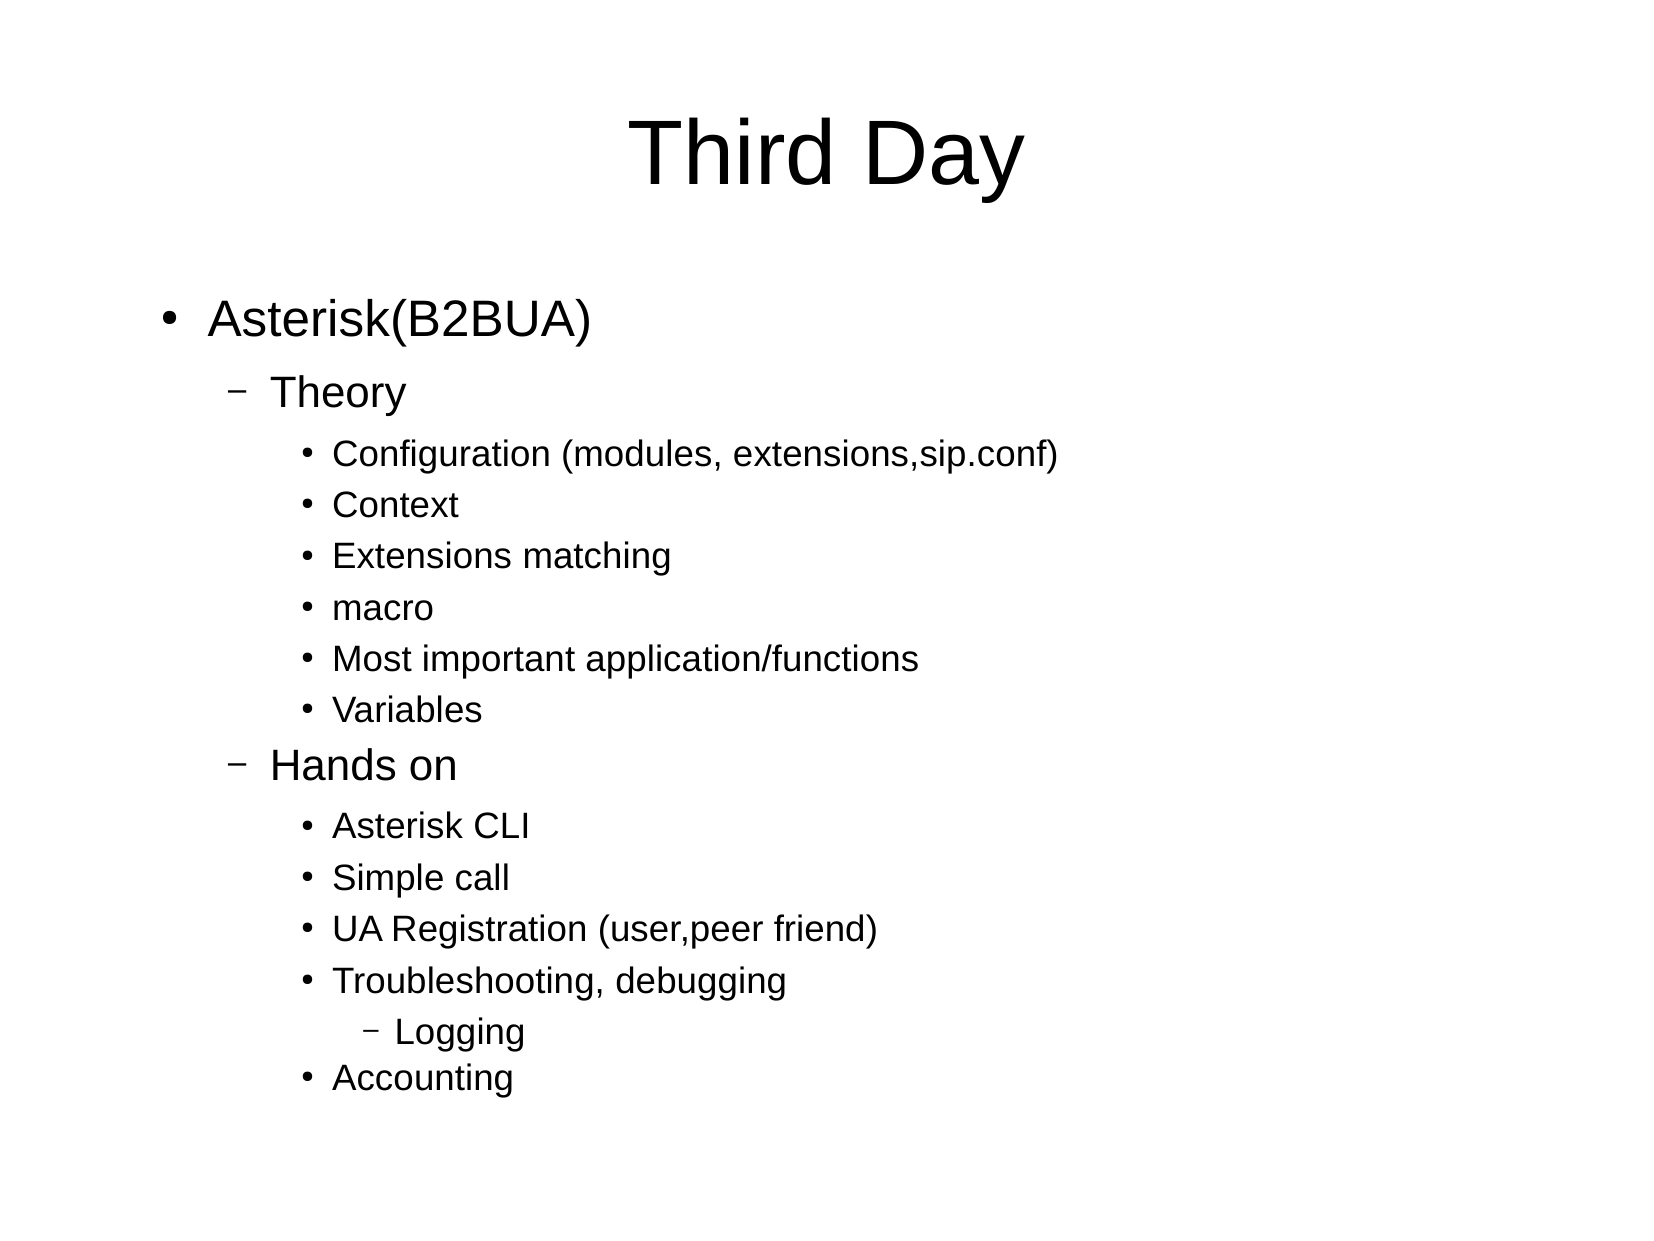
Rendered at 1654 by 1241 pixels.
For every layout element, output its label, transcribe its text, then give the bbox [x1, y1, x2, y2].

list Asterisk(B2BUA) Theory Configuration (modules, extensions,sip.conf) Context Extensions matching macro Most important application/functions Variables Hands on Asterisk CLI Simple call UA Registration (user,peer friend) Troubleshooting, debugging Logging Accounting [82, 290, 1571, 1109]
title Third Day [82, 56, 1571, 250]
